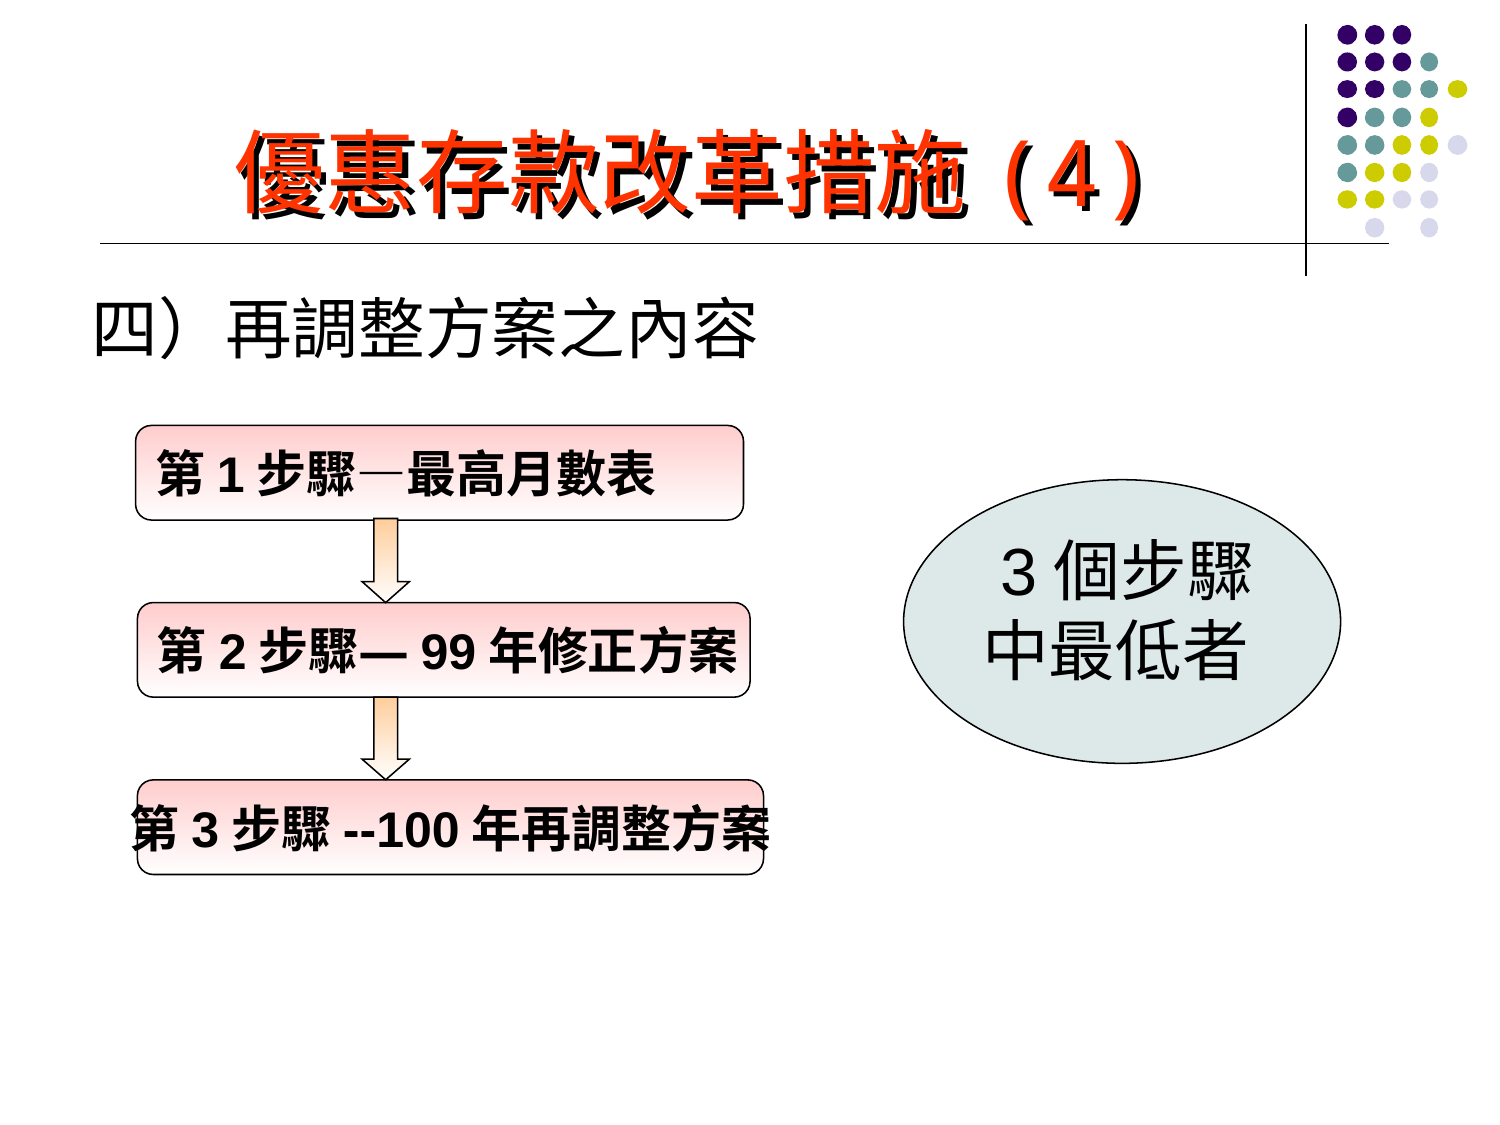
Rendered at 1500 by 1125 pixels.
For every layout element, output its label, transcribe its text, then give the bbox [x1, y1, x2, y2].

text_box 3個步驟中最低者 [903, 479, 1341, 764]
text_box 第1步驟—最高月數表 [135, 425, 744, 521]
title 優惠存款改革措施(4) [74, 20, 1313, 233]
text_box [362, 697, 410, 780]
text_box 四）再調整方案之內容 [76, 278, 1427, 1046]
text_box 第2步驟—99年修正方案 [137, 602, 751, 698]
text_box [362, 518, 410, 603]
text_box 第3步驟--100年再調整方案 [137, 779, 764, 875]
